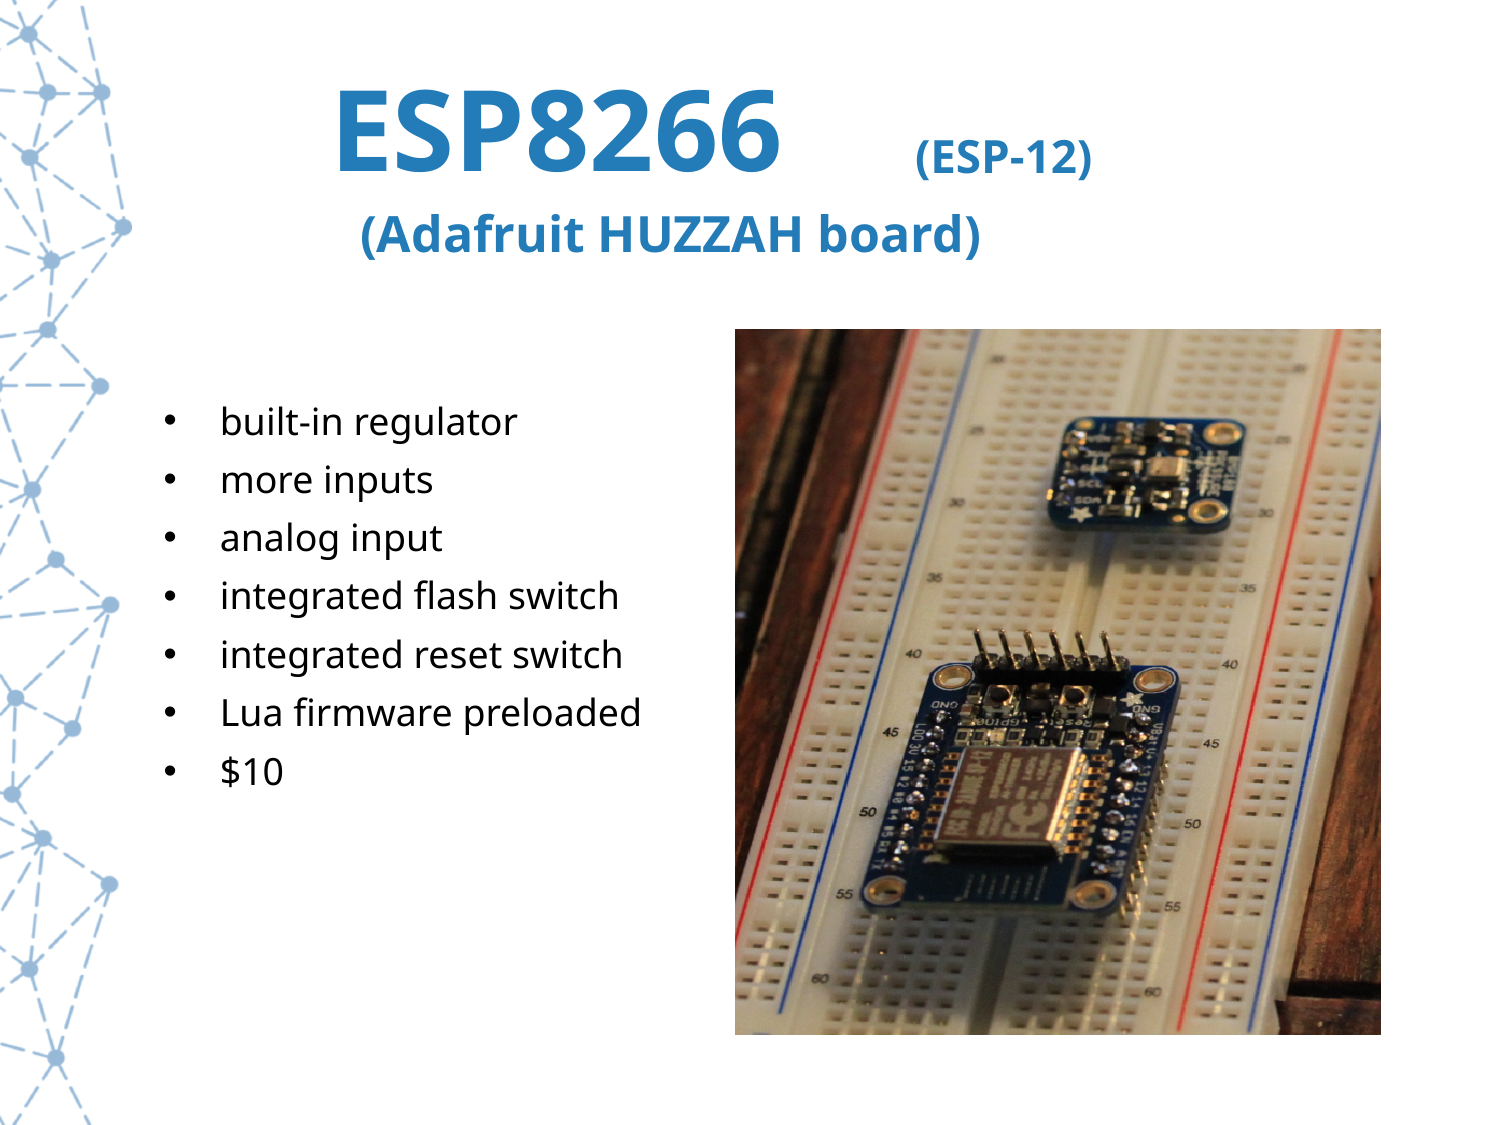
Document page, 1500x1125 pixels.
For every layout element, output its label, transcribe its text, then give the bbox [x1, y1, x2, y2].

picture [735, 329, 1381, 1036]
picture [0, 0, 133, 1125]
title (ESP-12) [900, 120, 1171, 196]
title ESP8266 [315, 51, 947, 217]
list built-in regulator more inputs analog input integrated flash switch integrated reset switch Lua firmware preloaded $10 [148, 389, 721, 736]
title (Adafruit HUZZAH board) [345, 195, 1111, 271]
